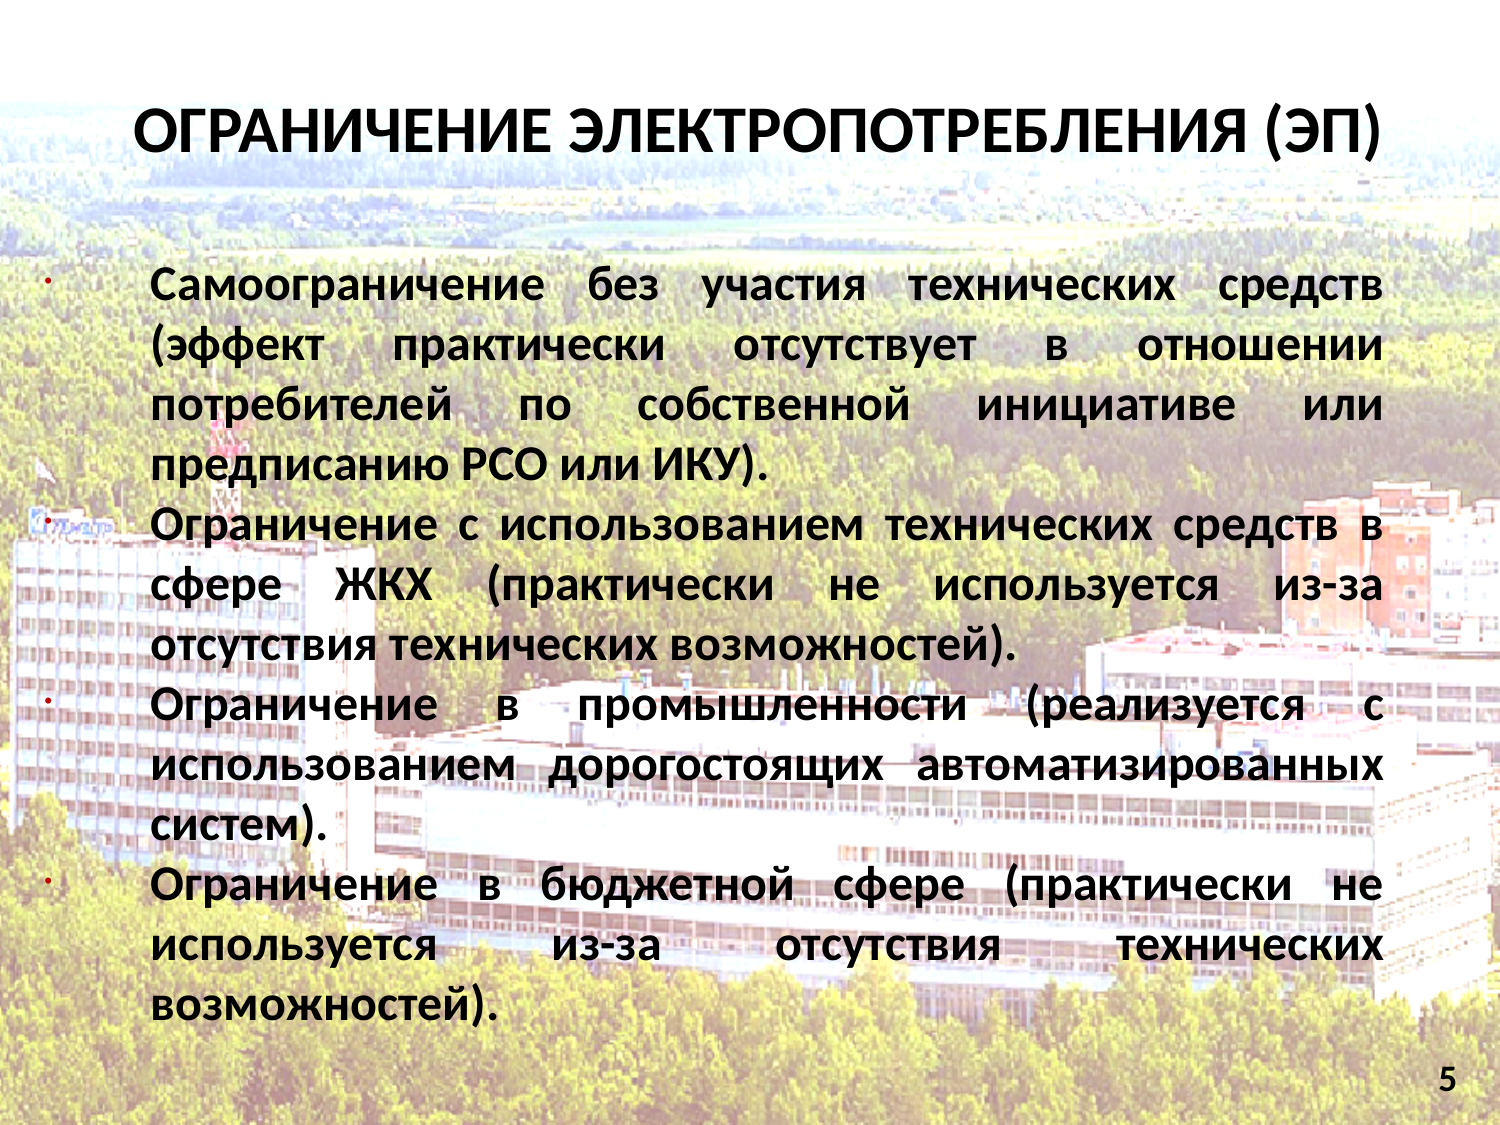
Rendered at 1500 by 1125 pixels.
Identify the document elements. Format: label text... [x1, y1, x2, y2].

picture [0, 0, 1500, 1125]
text_box Самоограничение без участия технических средств (эффект практически отсутствует в отношении потребителей по собственной инициативе или предписанию РСО или ИКУ). Ограничение с использованием технических средств в сфере ЖКХ (практически не используется из-за отсутствия технических возможностей). Ограничение в промышленности (реализуется с использованием дорогостоящих автоматизированных систем). Ограничение в бюджетной сфере (практически не используется из-за отсутствия технических возможностей). [29, 243, 1400, 1099]
text_box ОГРАНИЧЕНИЕ ЭЛЕКТРОПОТРЕБЛЕНИЯ (ЭП) [118, 78, 1400, 173]
text_box 5 [1423, 1046, 1473, 1107]
